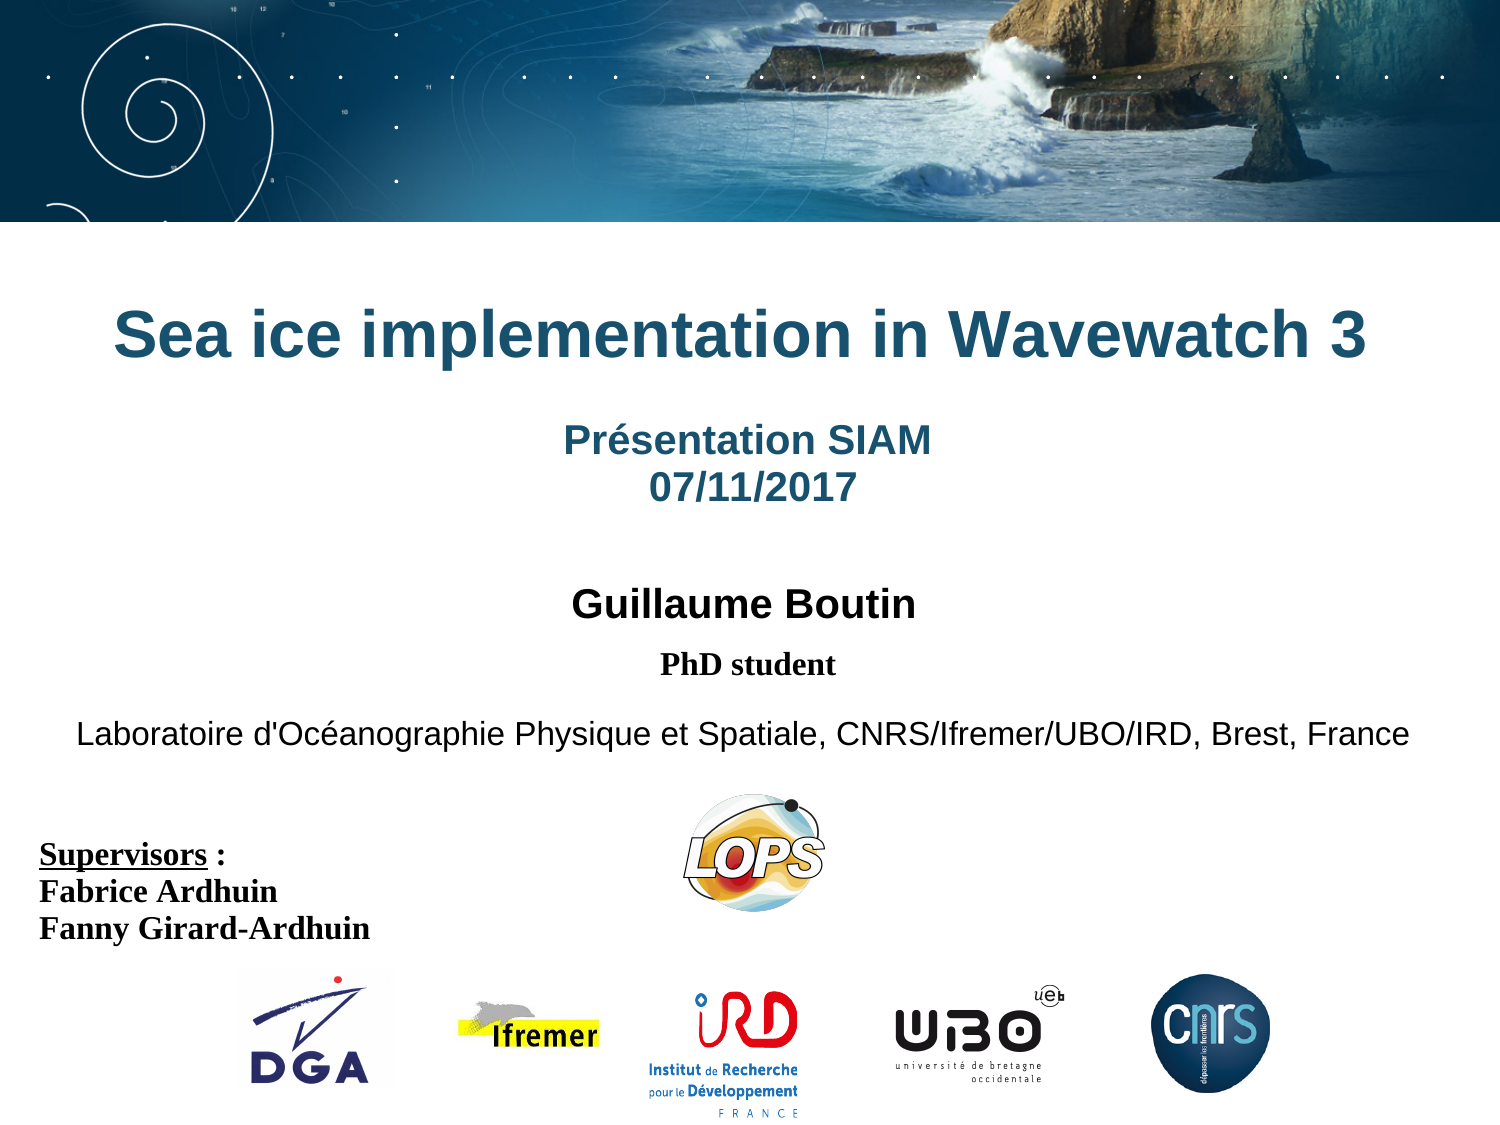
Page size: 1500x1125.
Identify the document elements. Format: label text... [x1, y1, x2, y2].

text_box Guillaume Boutin Laboratoire d'Océanographie Physique et Spatiale, CNRS/Ifremer/UBO/IRD, Brest, France [0, 495, 1495, 805]
picture [649, 991, 798, 1118]
picture [0, 0, 1500, 222]
text_box PhD student [660, 645, 843, 721]
picture [442, 947, 612, 1125]
picture [1151, 974, 1270, 1093]
picture [885, 974, 1075, 1093]
picture [236, 969, 395, 1088]
text_box Présentation SIAM 07/11/2017 [325, 416, 1182, 511]
text_box Supervisors : Fabrice Ardhuin Fanny Girard-Ardhuin [39, 835, 511, 948]
picture [679, 790, 827, 916]
text_box Sea ice implementation in Wavewatch 3 [0, 222, 1500, 464]
